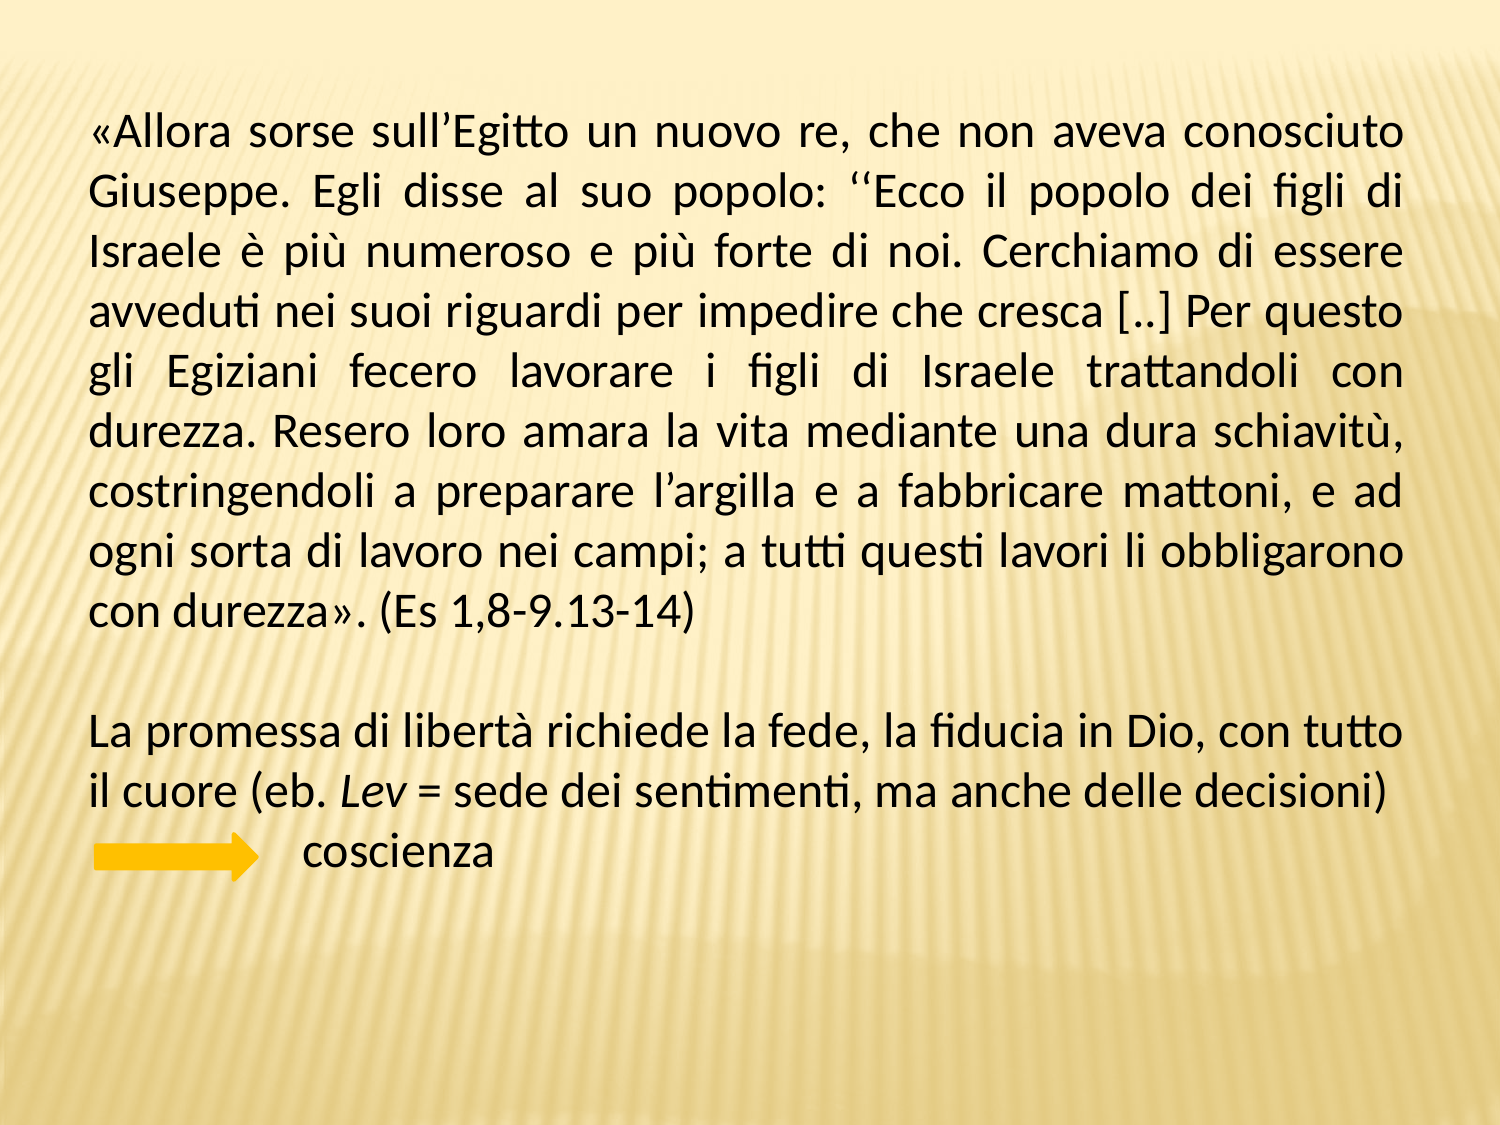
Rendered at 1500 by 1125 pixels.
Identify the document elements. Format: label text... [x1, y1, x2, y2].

text_box «Allora sorse sull’Egitto un nuovo re, che non aveva conosciuto Giuseppe. Egli disse al suo popolo: ‘‘Ecco il popolo dei figli di Israele è più numeroso e più forte di noi. Cerchiamo di essere avveduti nei suoi riguardi per impedire che cresca [..] Per questo gli Egiziani fecero lavorare i figli di Israele trattandoli con durezza. Resero loro amara la vita mediante una dura schiavitù, costringendoli a preparare l’argilla e a fabbricare mattoni, e ad ogni sorta di lavoro nei campi; a tutti questi lavori li obbligarono con durezza». (Es 1,8-9.13-14) La promessa di libertà richiede la fede, la fiducia in Dio, con tutto il cuore (eb. Lev = sede dei sentimenti, ma anche delle decisioni) coscienza [73, 90, 1421, 1014]
text_box [96, 834, 257, 880]
